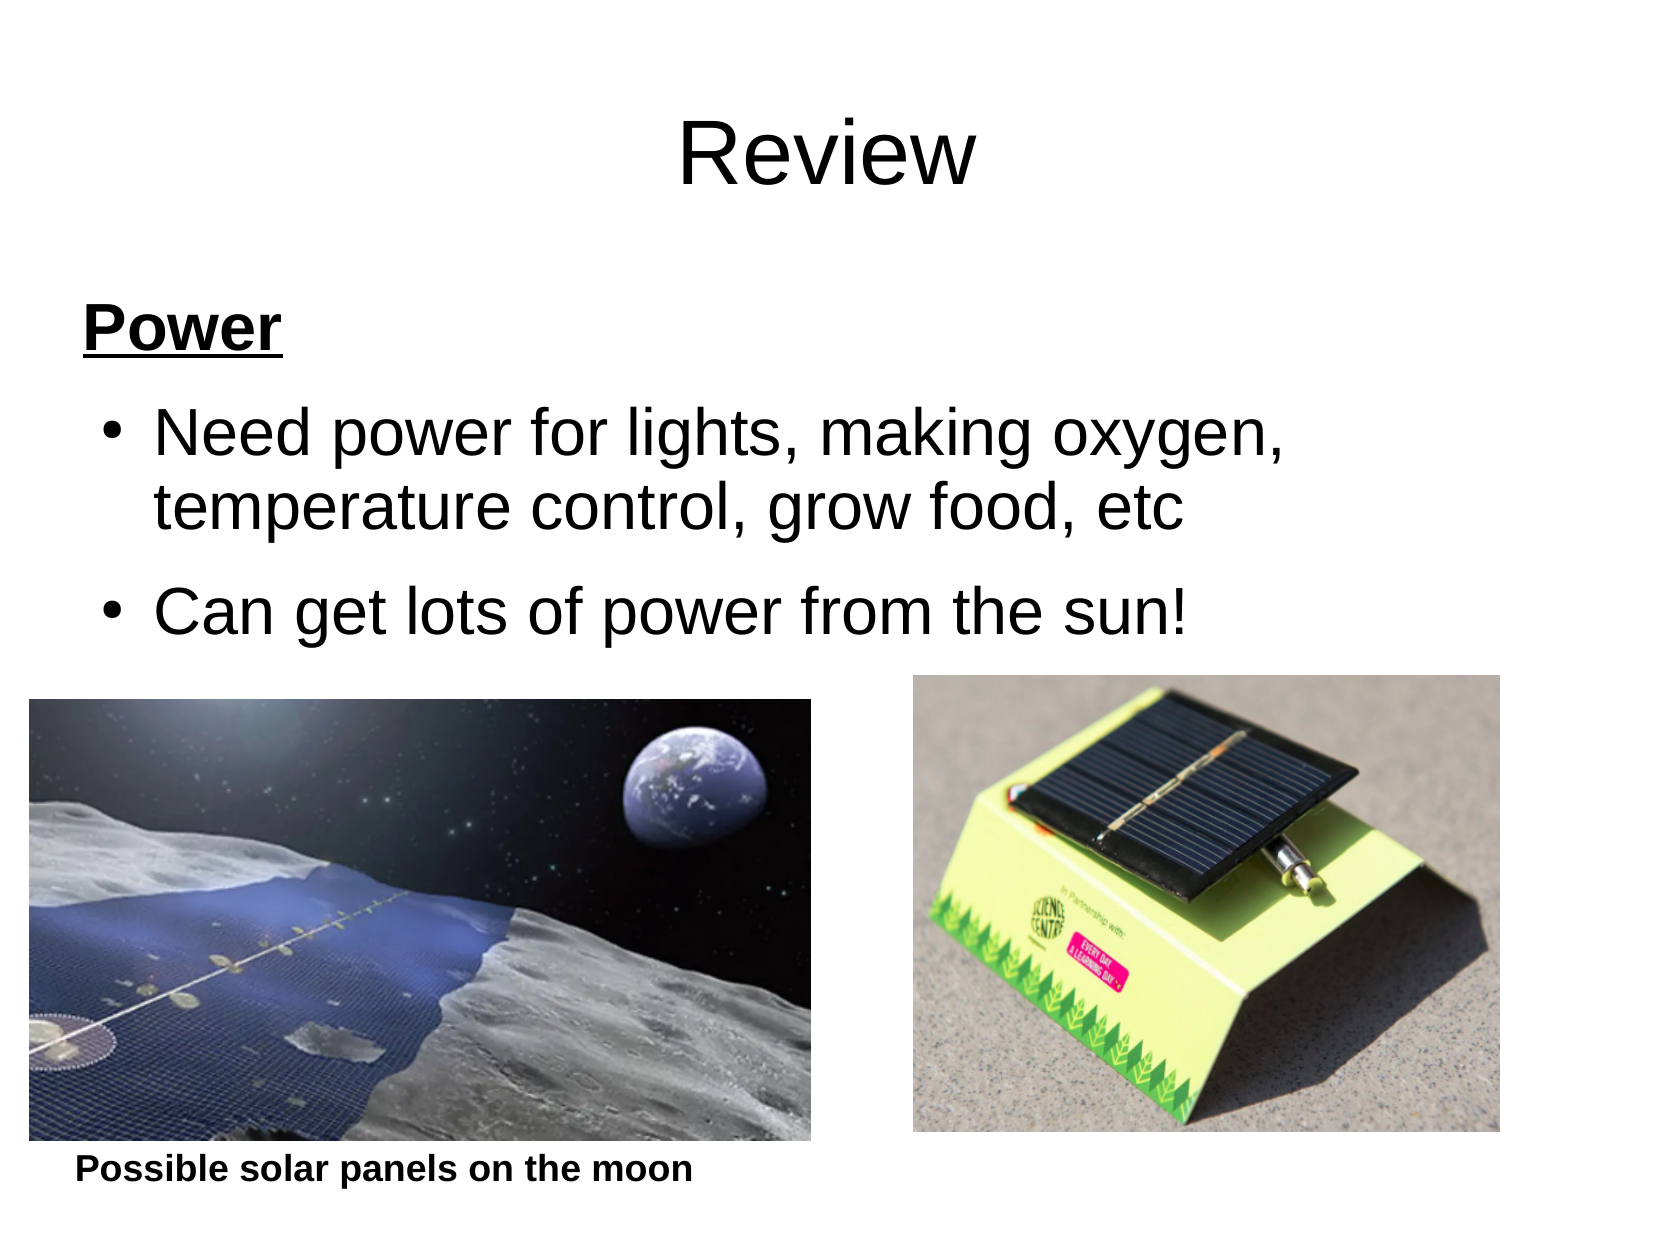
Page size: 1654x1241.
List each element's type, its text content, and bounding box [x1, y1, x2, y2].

picture [29, 699, 811, 1141]
list Power Need power for lights, making oxygen, temperature control, grow food, etc Can get lots of power from the sun! [82, 290, 1571, 1010]
title Review [82, 49, 1571, 257]
text_box Possible solar panels on the moon [59, 1141, 780, 1240]
picture [913, 675, 1500, 1132]
